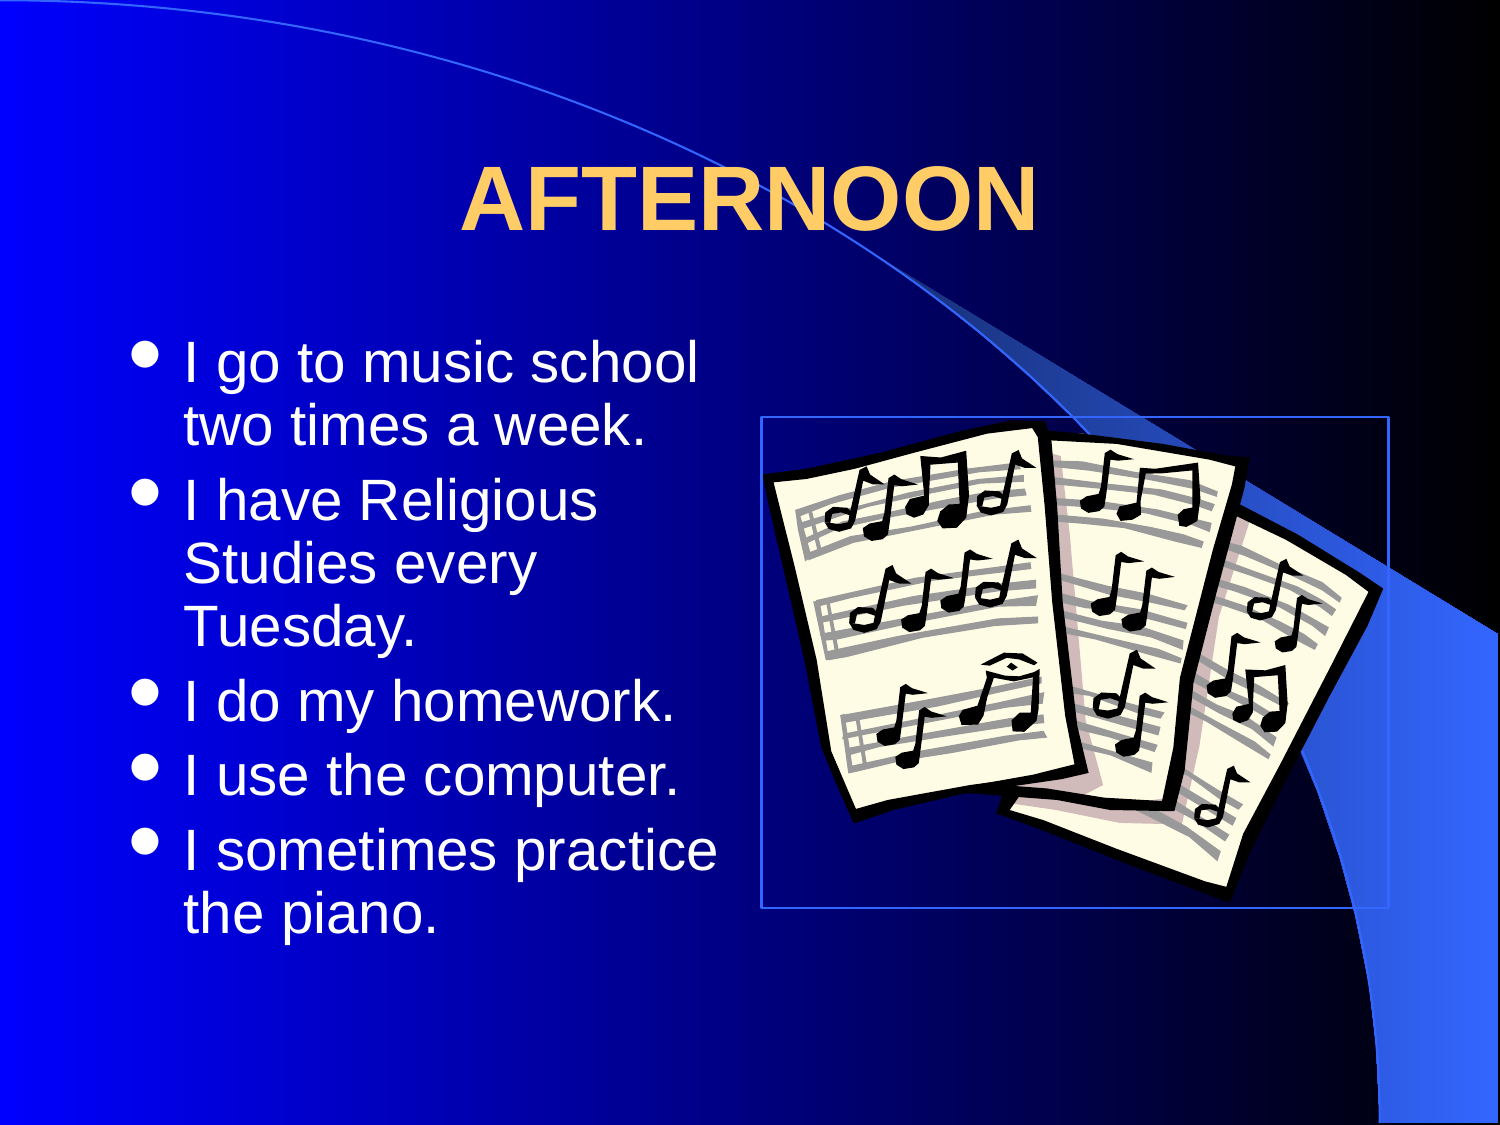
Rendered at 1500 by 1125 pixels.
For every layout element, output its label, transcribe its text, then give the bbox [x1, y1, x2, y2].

list I go to music school two times a week. I have Religious Studies every Tuesday. I do my homework. I use the computer. I sometimes practice the piano. [112, 324, 738, 1000]
title AFTERNOON [112, 99, 1388, 288]
picture [762, 417, 1388, 907]
